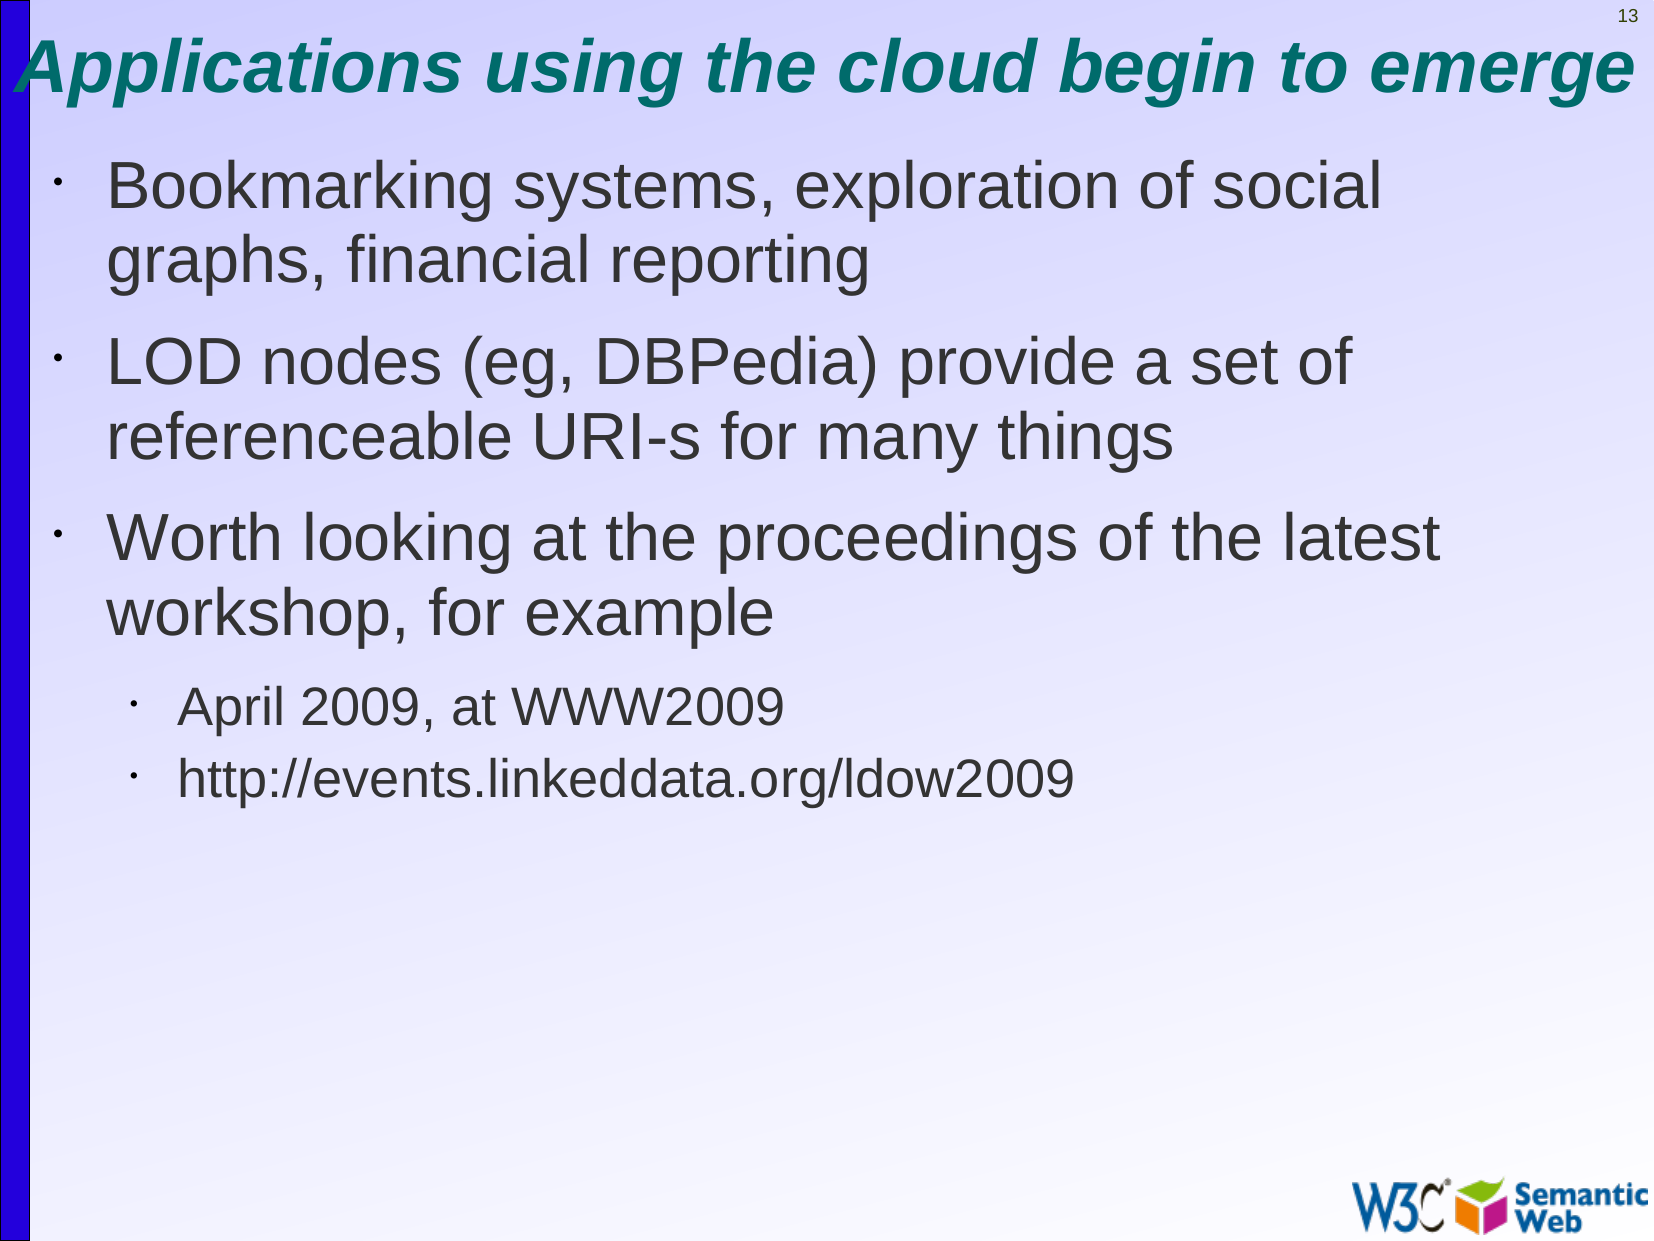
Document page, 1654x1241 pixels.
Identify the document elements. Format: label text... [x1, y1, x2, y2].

title Applications using the cloud begin to emerge [0, 13, 1654, 117]
picture [1352, 1175, 1648, 1235]
list Bookmarking systems, exploration of social graphs, financial reporting LOD nodes (eg, DBPedia) provide a set of referenceable URI-s for many things Worth looking at the proceedings of the latest workshop, for example April 2009, at WWW2009 http://events.linkeddata.org/ldow2009 [35, 147, 1618, 1119]
